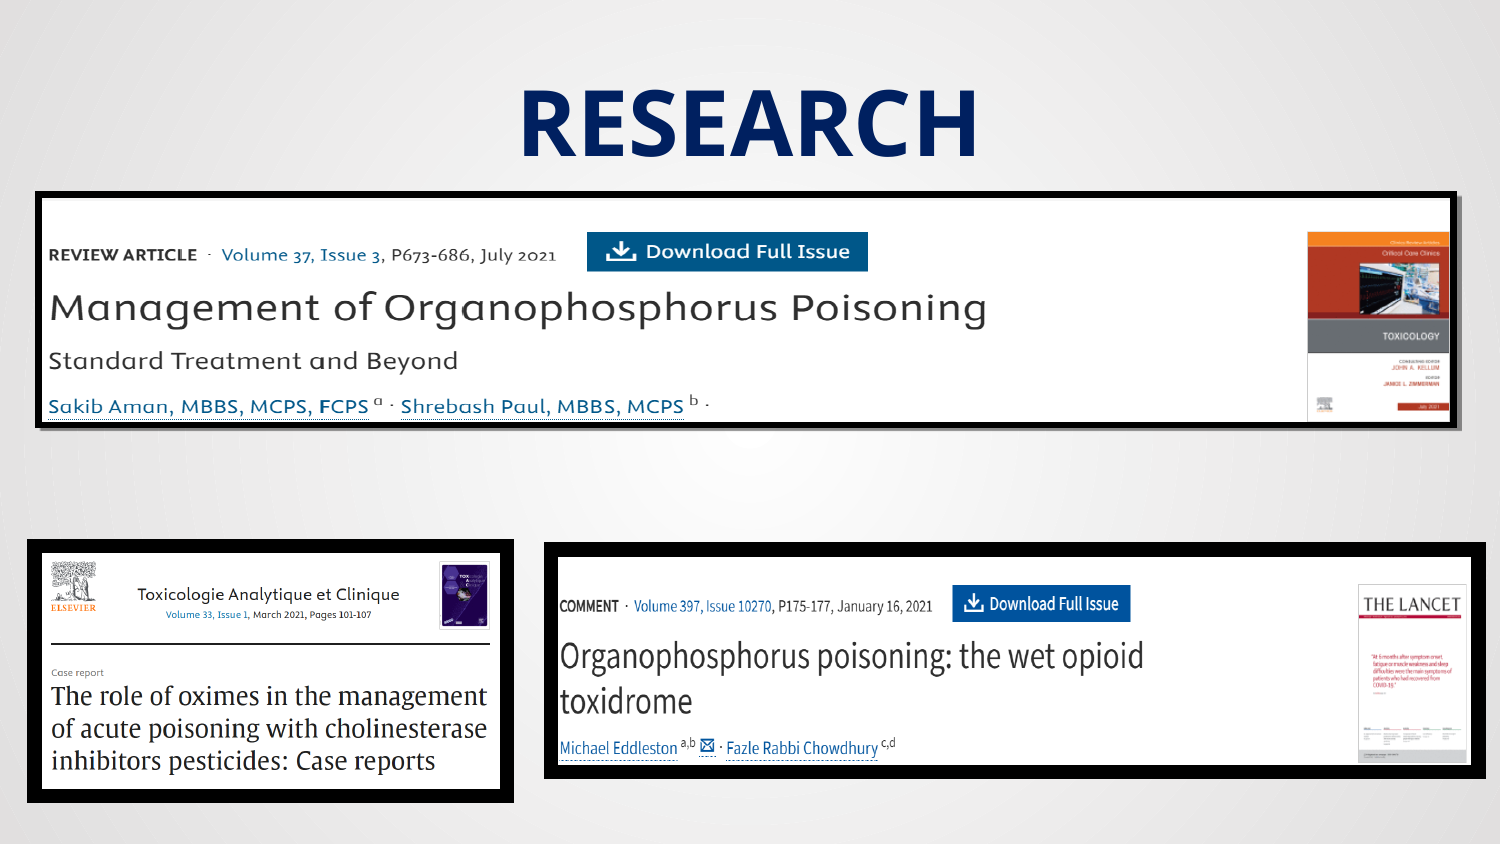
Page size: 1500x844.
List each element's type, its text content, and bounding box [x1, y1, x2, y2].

title RESEARCH [103, 45, 1397, 191]
picture [41, 197, 1451, 422]
picture [558, 556, 1472, 765]
picture [41, 553, 500, 789]
